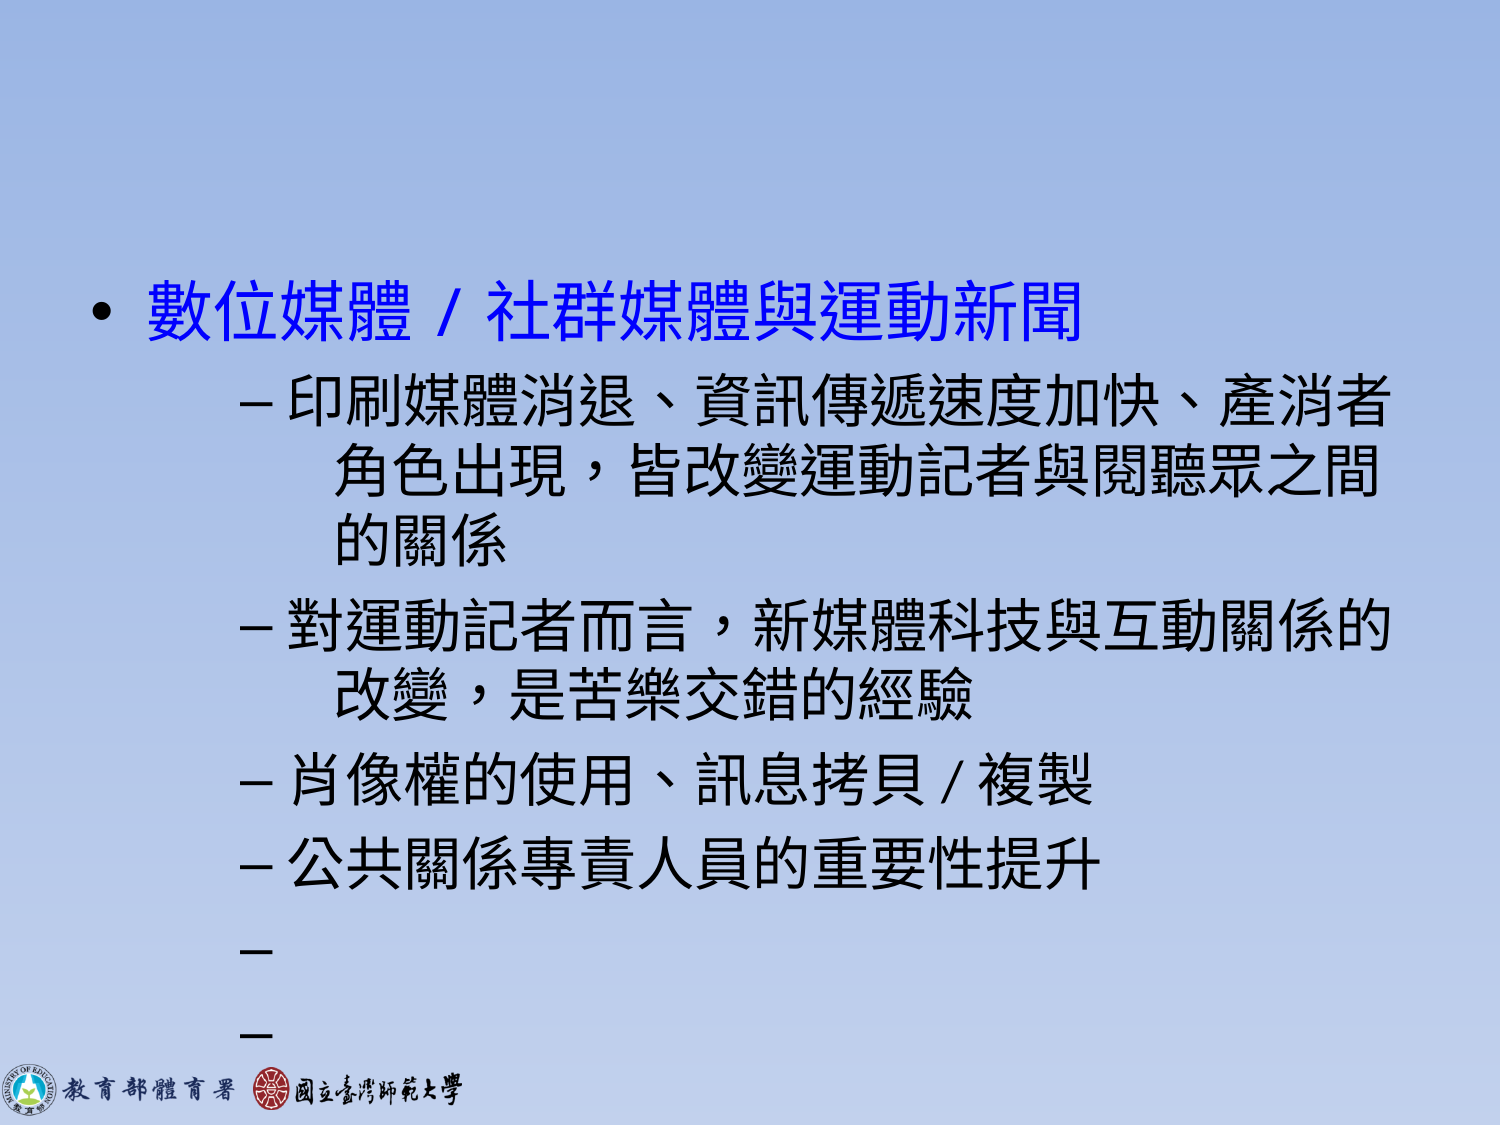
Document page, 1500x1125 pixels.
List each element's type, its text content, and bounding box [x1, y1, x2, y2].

list 數位媒體/社群媒體與運動新聞 印刷媒體消退、資訊傳遞速度加快、產消者角色出現，皆改變運動記者與閱聽眾之間的關係 對運動記者而言，新媒體科技與互動關係的改變，是苦樂交錯的經驗 肖像權的使用、訊息拷貝/複製 公共關係專責人員的重要性提升 [75, 262, 1426, 1005]
